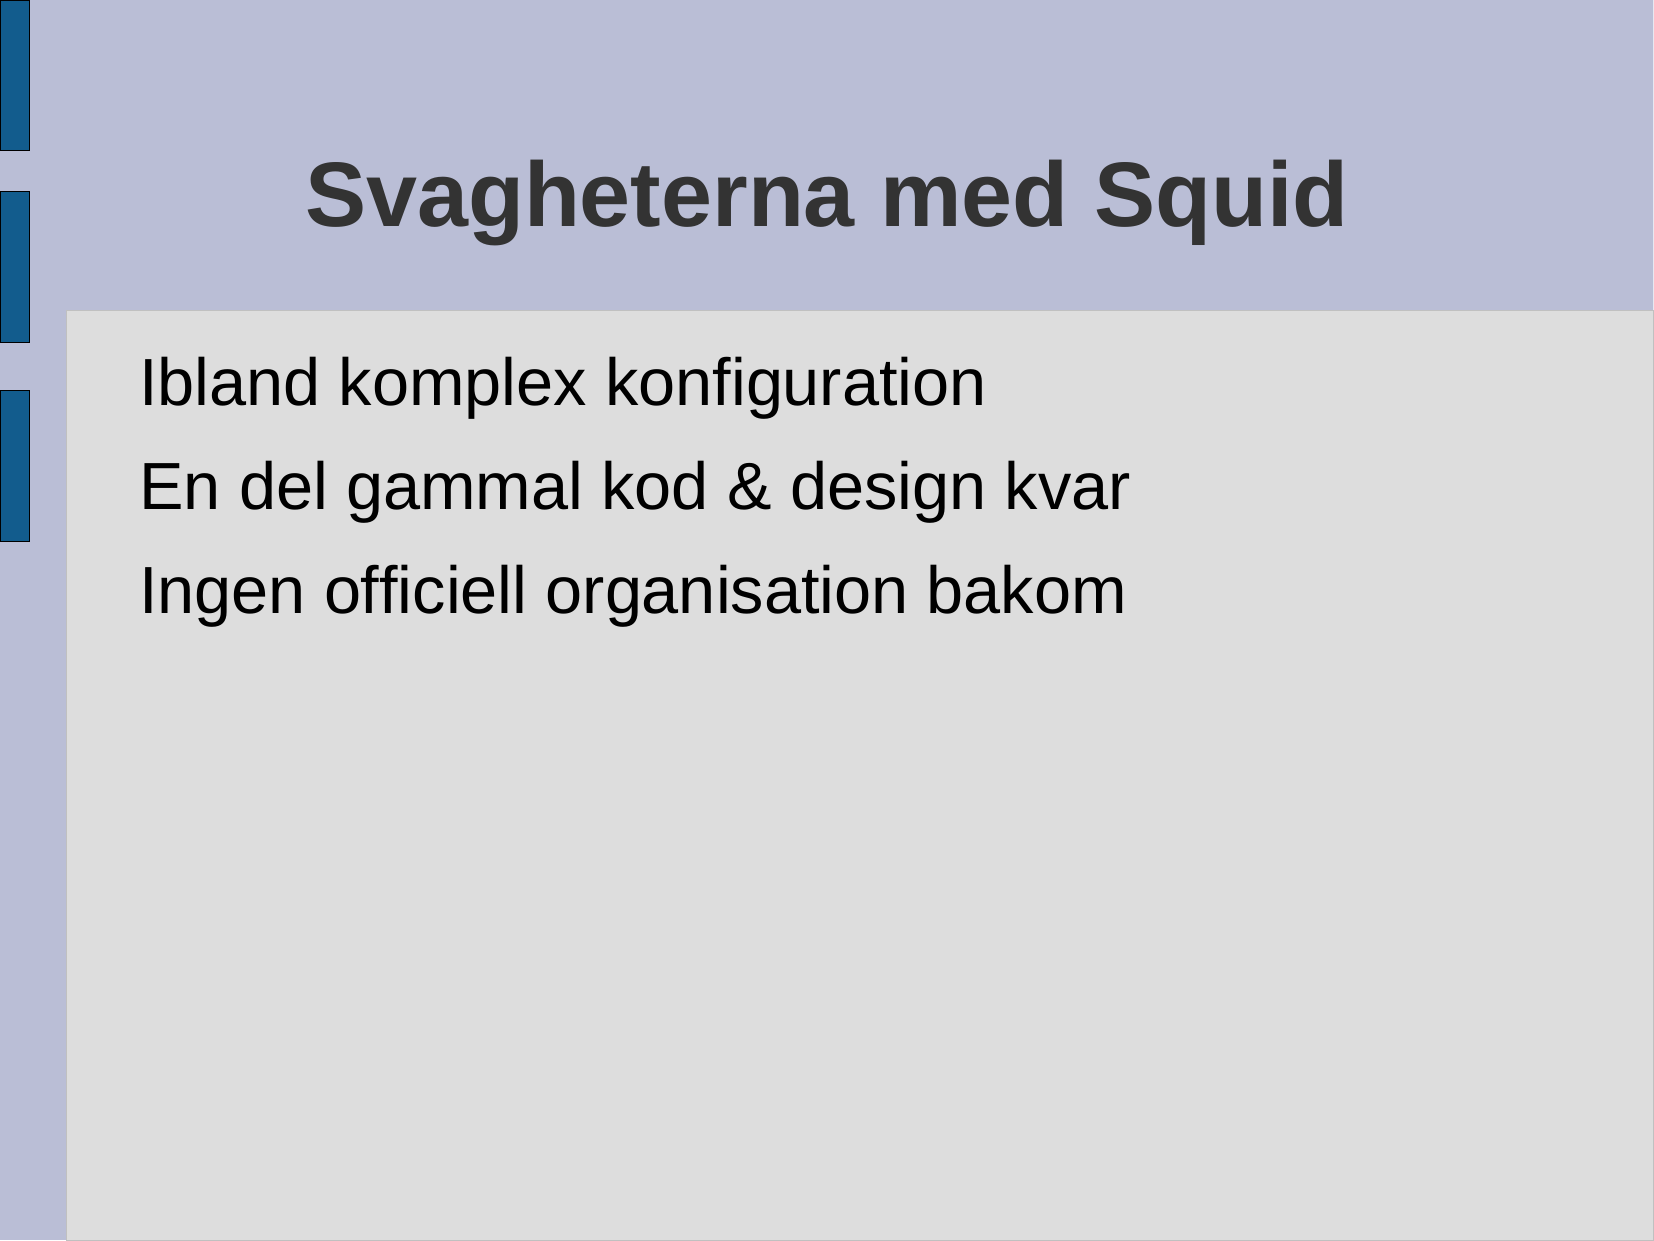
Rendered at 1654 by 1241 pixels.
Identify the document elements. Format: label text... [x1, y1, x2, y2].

title Svagheterna med Squid [121, 91, 1534, 299]
list Ibland komplex konfiguration En del gammal kod & design kvar Ingen officiell organisation bakom [121, 344, 1534, 1127]
